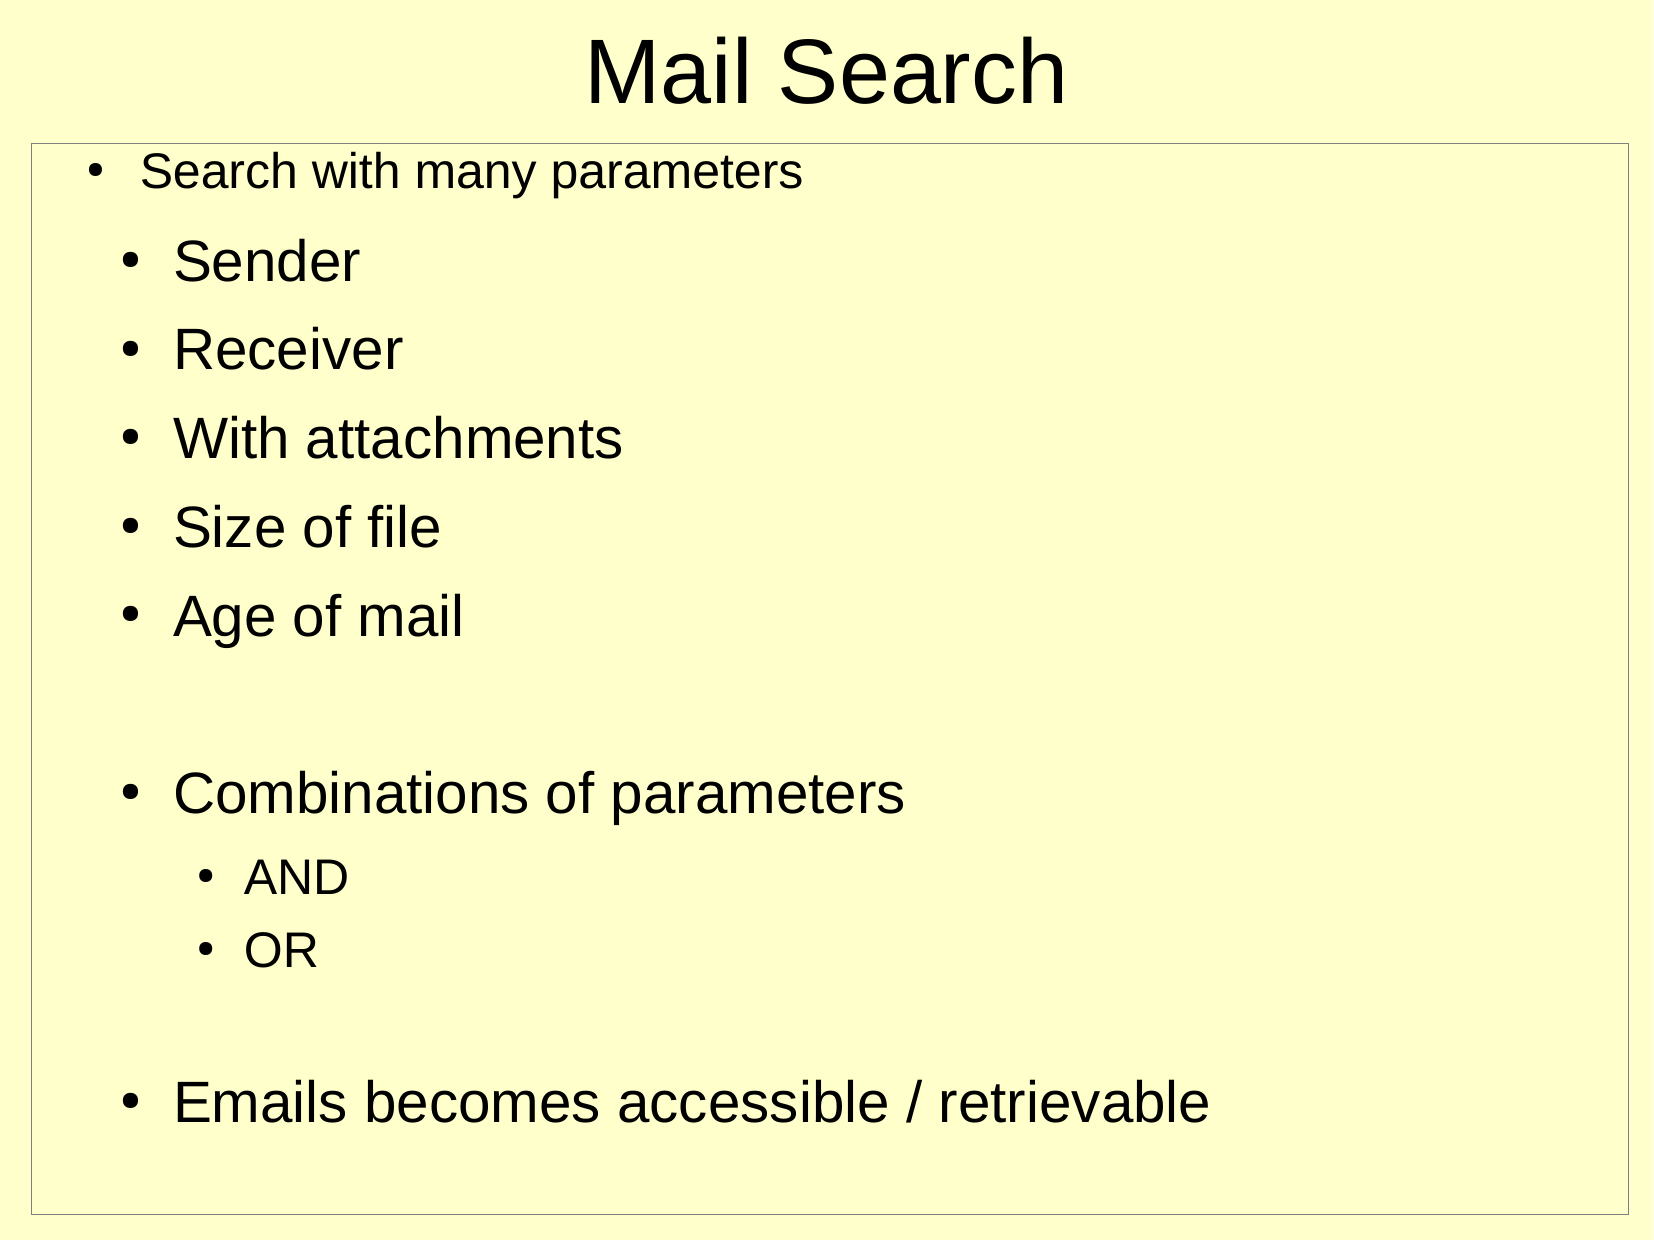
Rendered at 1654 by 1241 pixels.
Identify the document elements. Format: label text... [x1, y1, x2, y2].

title Mail Search [82, 19, 1571, 125]
list Search with many parameters Sender Receiver With attachments Size of file Age of mail Combinations of parameters AND OR Emails becomes accessible / retrievable [31, 143, 1629, 1215]
